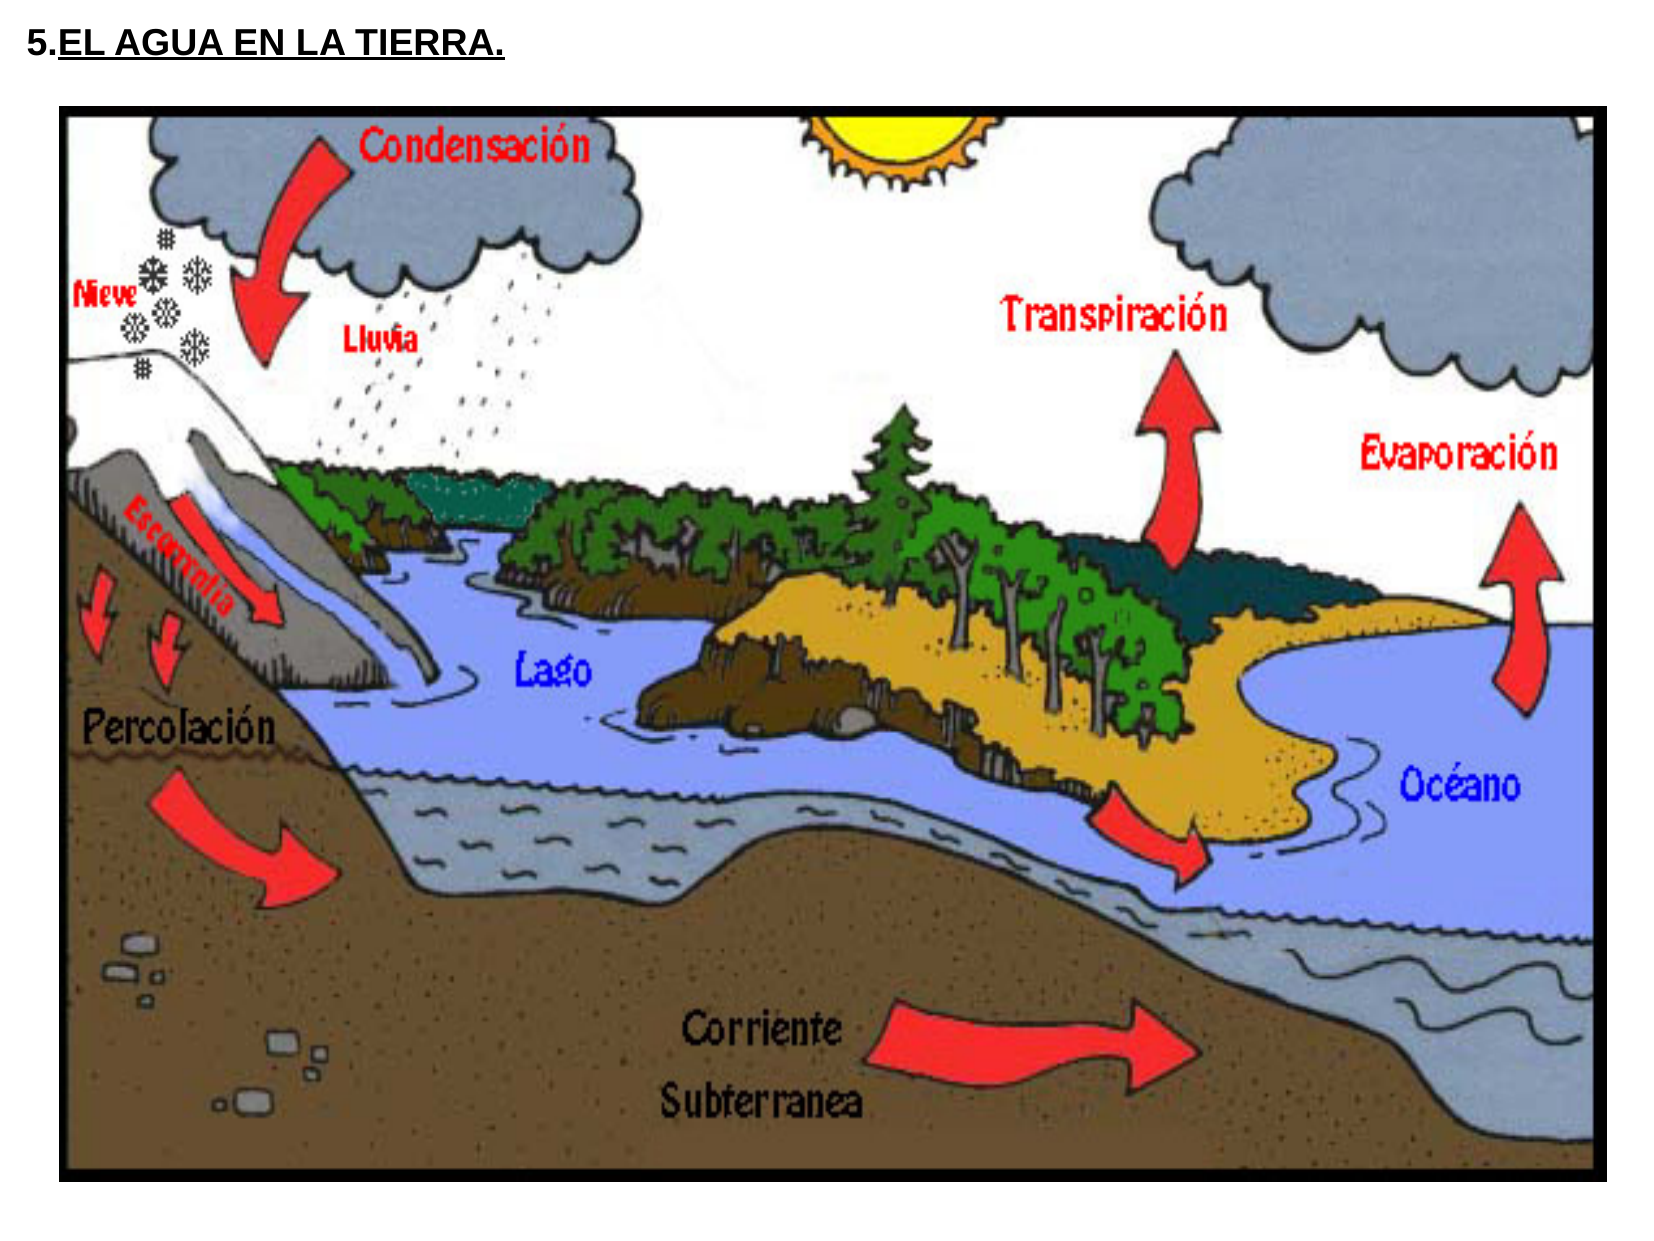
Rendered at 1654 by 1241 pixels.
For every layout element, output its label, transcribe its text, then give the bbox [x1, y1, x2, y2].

text_box 5.EL AGUA EN LA TIERRA. [11, 14, 520, 73]
picture [59, 106, 1607, 1182]
